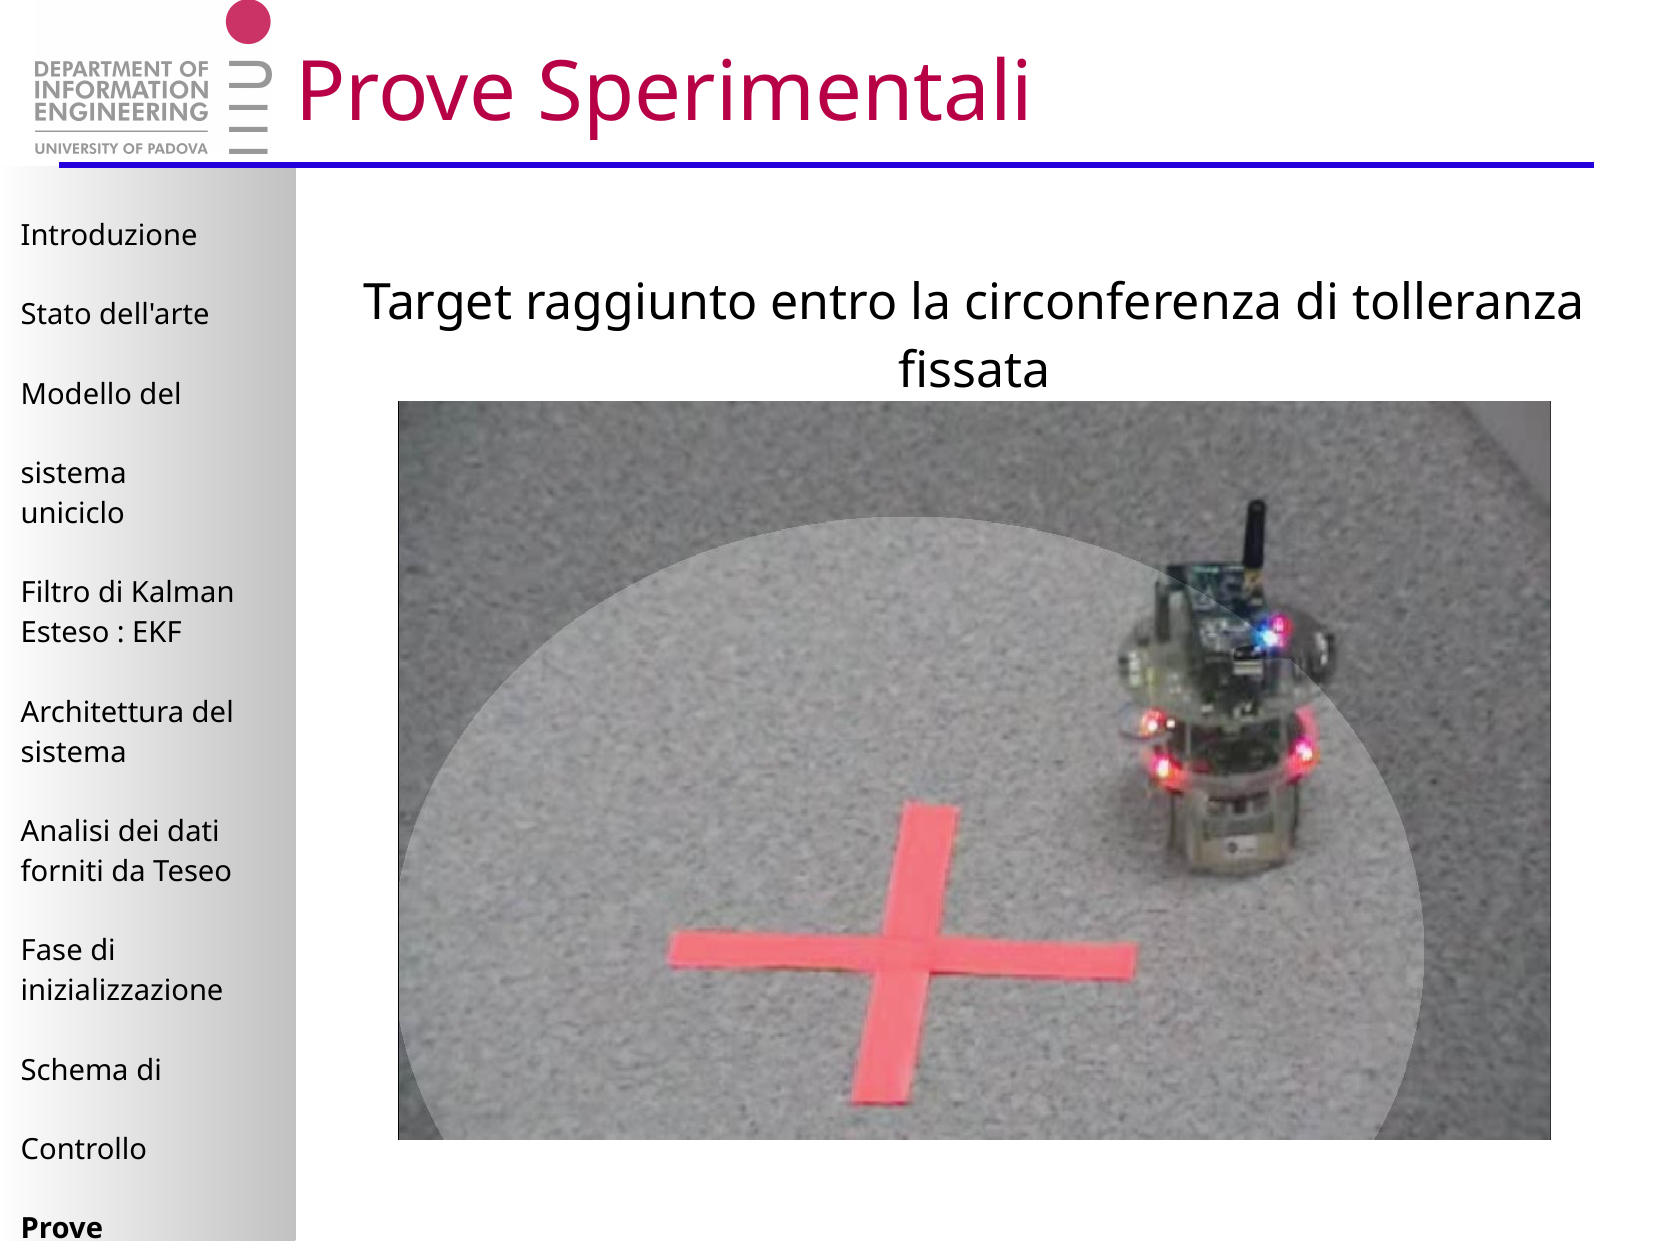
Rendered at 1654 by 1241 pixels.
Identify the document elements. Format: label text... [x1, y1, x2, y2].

text_box Introduzione Stato dell'arte Modello del sistema uniciclo Filtro di Kalman Esteso : EKF Architettura del sistema Analisi dei dati forniti da Teseo Fase di inizializzazione Schema di Controllo Prove Sperimentali Conclusioni Sviluppi futuri [5, 206, 302, 1211]
picture [398, 401, 1551, 1140]
title Prove Sperimentali [295, 29, 1536, 148]
text_box Target raggiunto entro la circonferenza di tolleranza fissata [324, 258, 1625, 348]
picture [35, 0, 272, 154]
